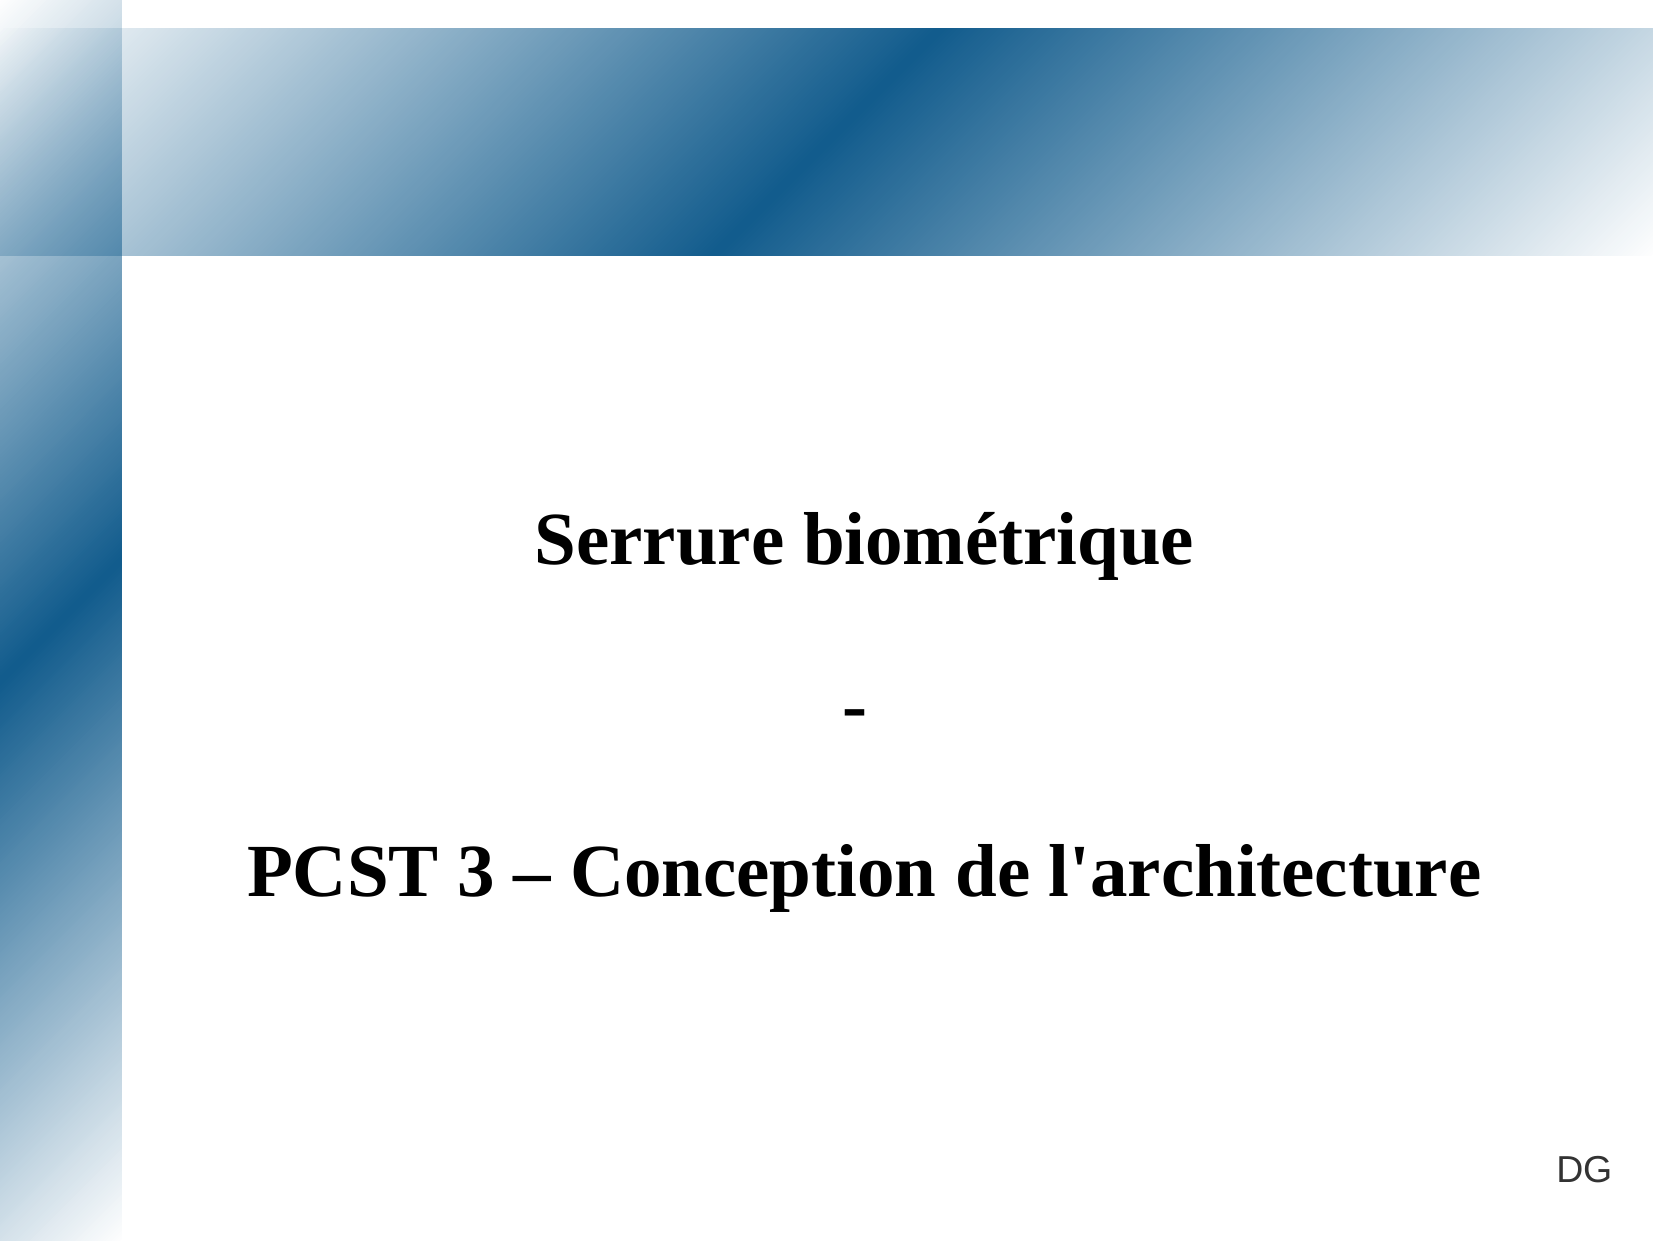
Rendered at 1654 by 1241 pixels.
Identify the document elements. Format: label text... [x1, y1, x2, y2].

title DG [112, 1125, 1613, 1214]
subtitle Serrure biométrique - PCST 3 – Conception de l'architecture [127, 323, 1603, 1088]
